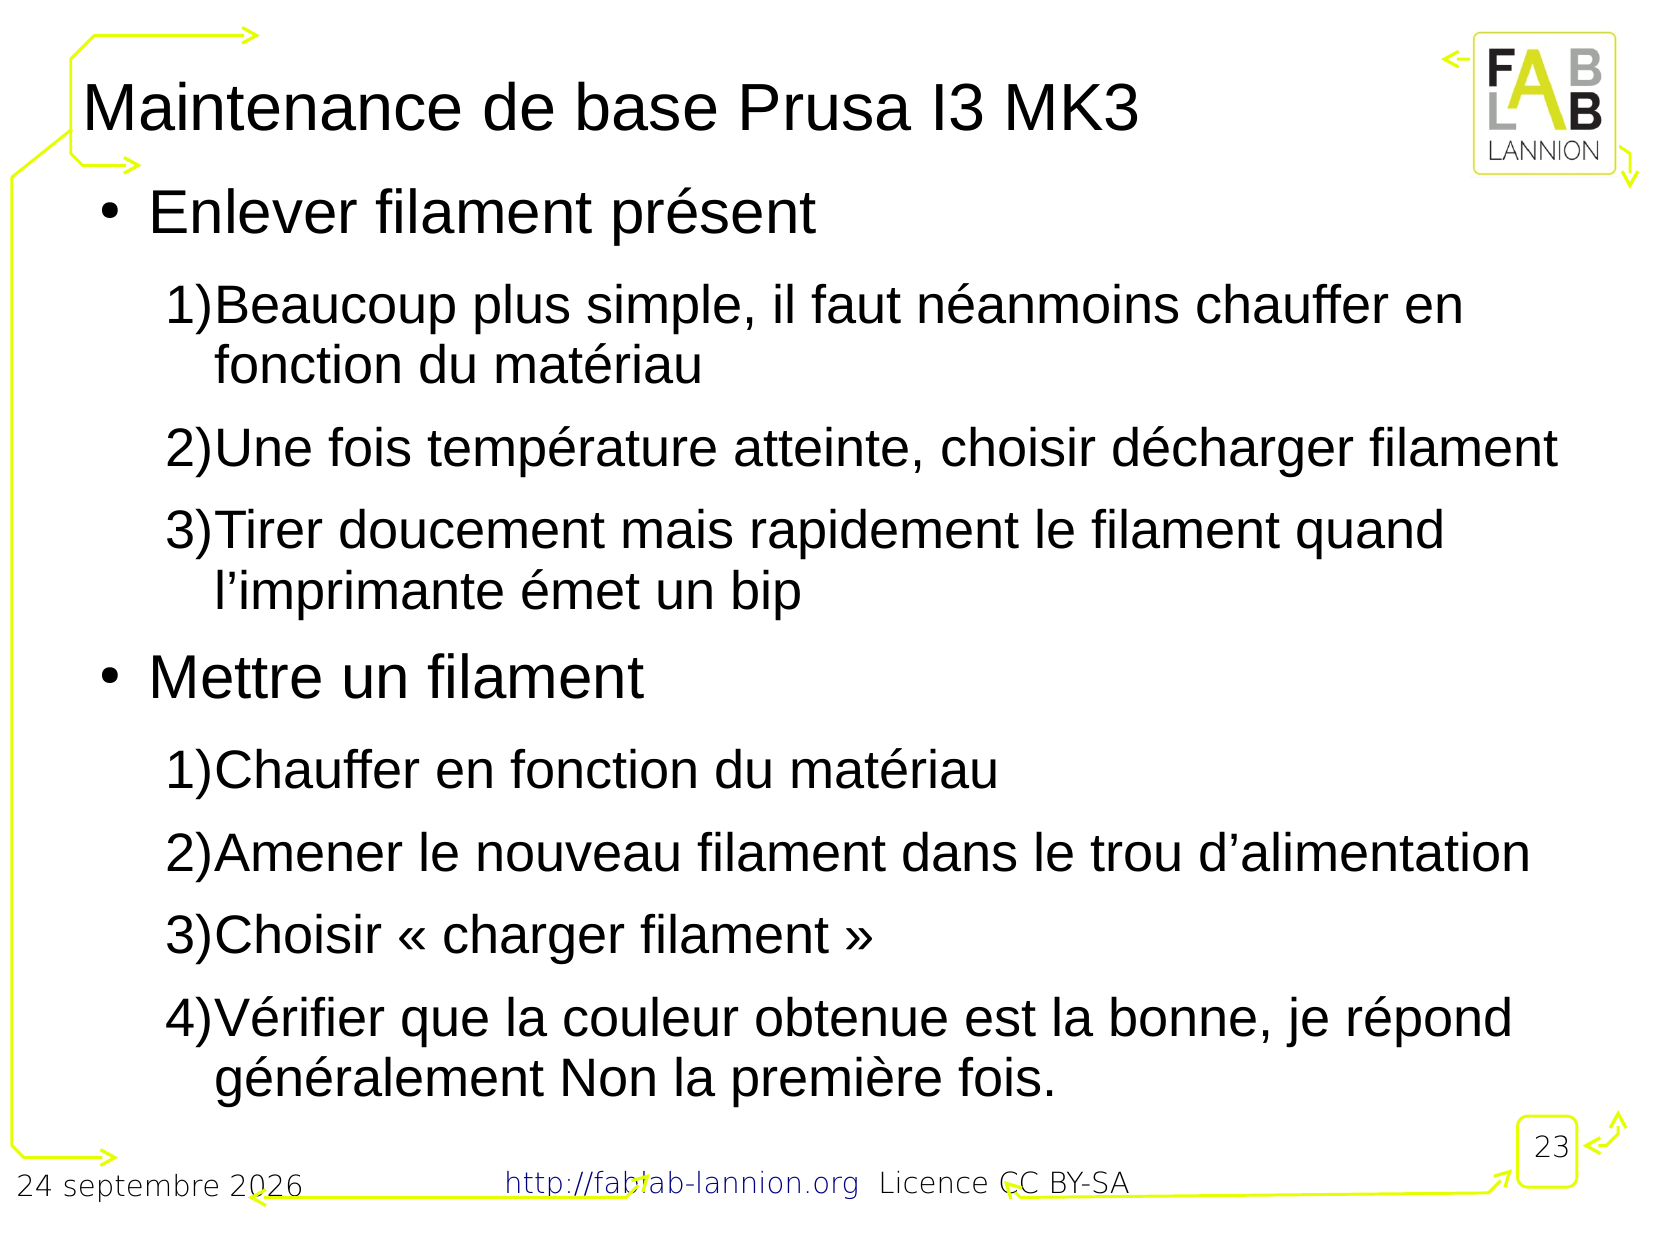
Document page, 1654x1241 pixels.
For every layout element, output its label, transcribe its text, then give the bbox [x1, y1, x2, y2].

title Maintenance de base Prusa I3 MK3 [82, 49, 1441, 166]
list Enlever filament présent Beaucoup plus simple, il faut néanmoins chauffer en fonction du matériau Une fois température atteinte, choisir décharger filament Tirer doucement mais rapidement le filament quand l’imprimante émet un bip Mettre un filament Chauffer en fonction du matériau Amener le nouveau filament dans le trou d’alimentation Choisir « charger filament » Vérifier que la couleur obtenue est la bonne, je répond généralement Non la première fois. [82, 177, 1571, 1158]
picture [1470, 29, 1619, 178]
